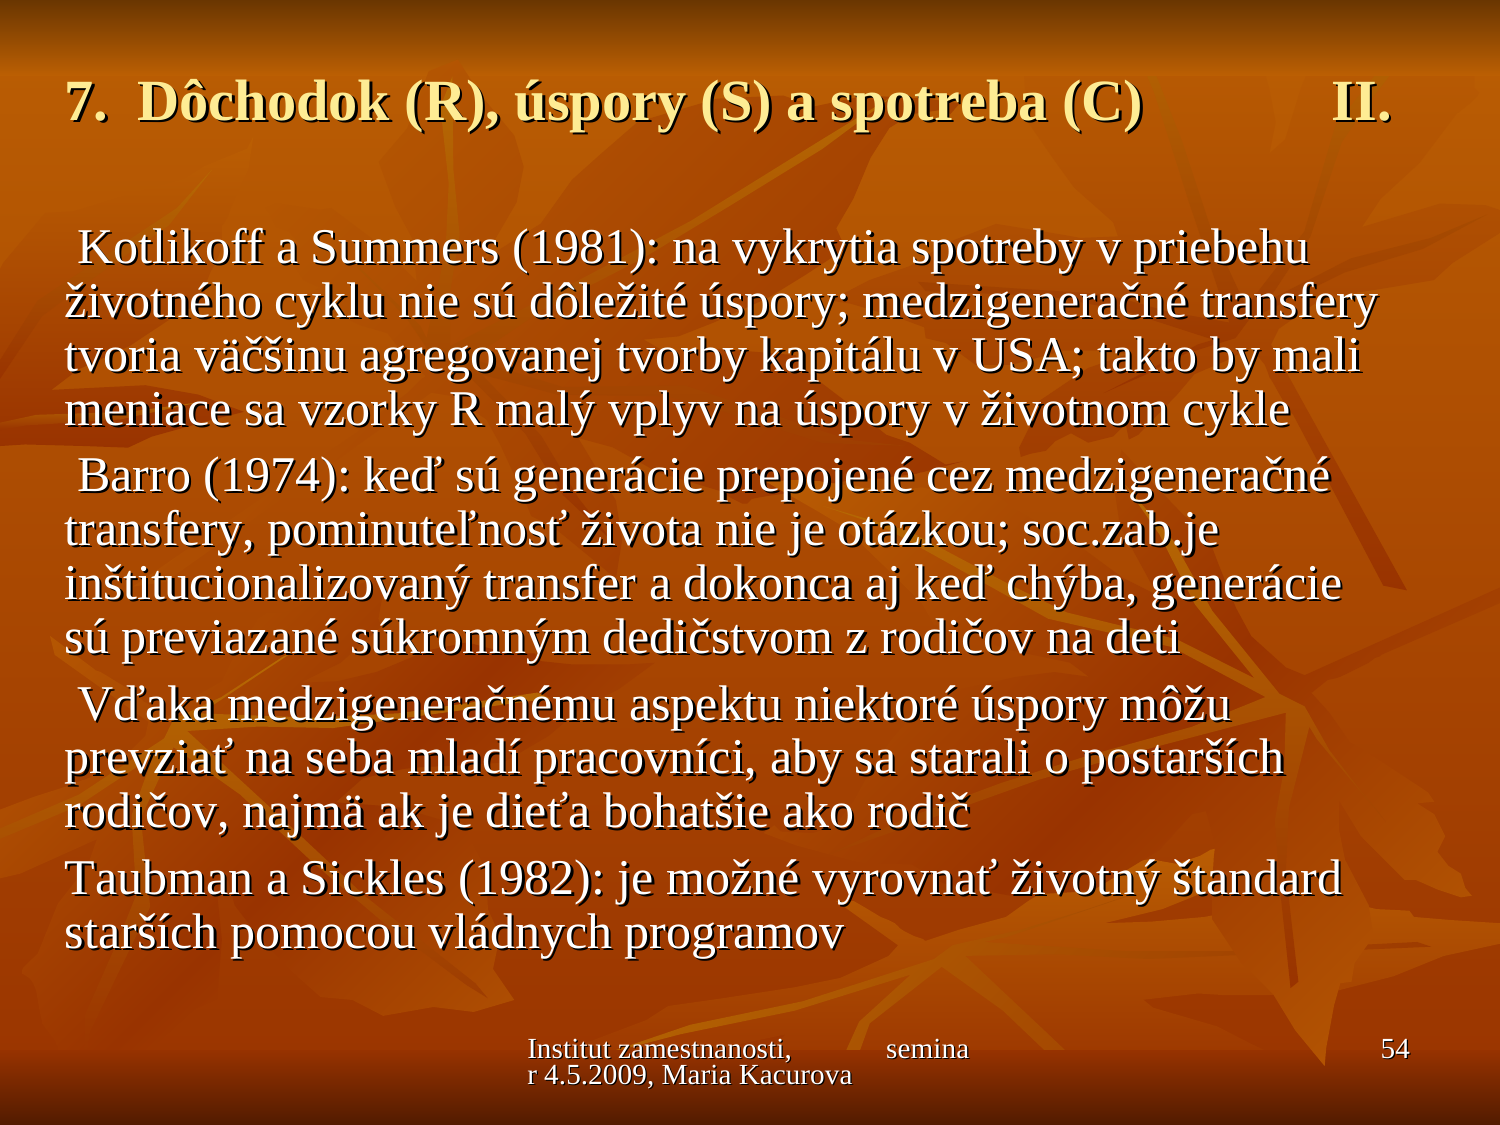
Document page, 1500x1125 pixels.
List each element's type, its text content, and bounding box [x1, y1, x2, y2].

list [49, 249, 1425, 1001]
title 7. Dôchodok (R), úspory (S) a spotreba (C) II. [49, 54, 1413, 212]
text_box Kotlikoff a Summers (1981): na vykrytia spotreby v priebehu životného cyklu nie sú dôležité úspory; medzigeneračné transfery tvoria väčšinu agregovanej tvorby kapitálu v USA; takto by mali meniace sa vzorky R malý vplyv na úspory v životnom cykle Barro (1974): keď sú generácie prepojené cez medzigeneračné transfery, pominuteľnosť života nie je otázkou; soc.zab.je inštitucionalizovaný transfer a dokonca aj keď chýba, generácie sú previazané súkromným dedičstvom z rodičov na deti Vďaka medzigeneračnému aspektu niektoré úspory môžu prevziať na seba mladí pracovníci, aby sa starali o postarších rodičov, najmä ak je dieťa bohatšie ako rodič Taubman a Sickles (1982): je možné vyrovnať životný štandard starších pomocou vládnych programov [49, 212, 1413, 967]
